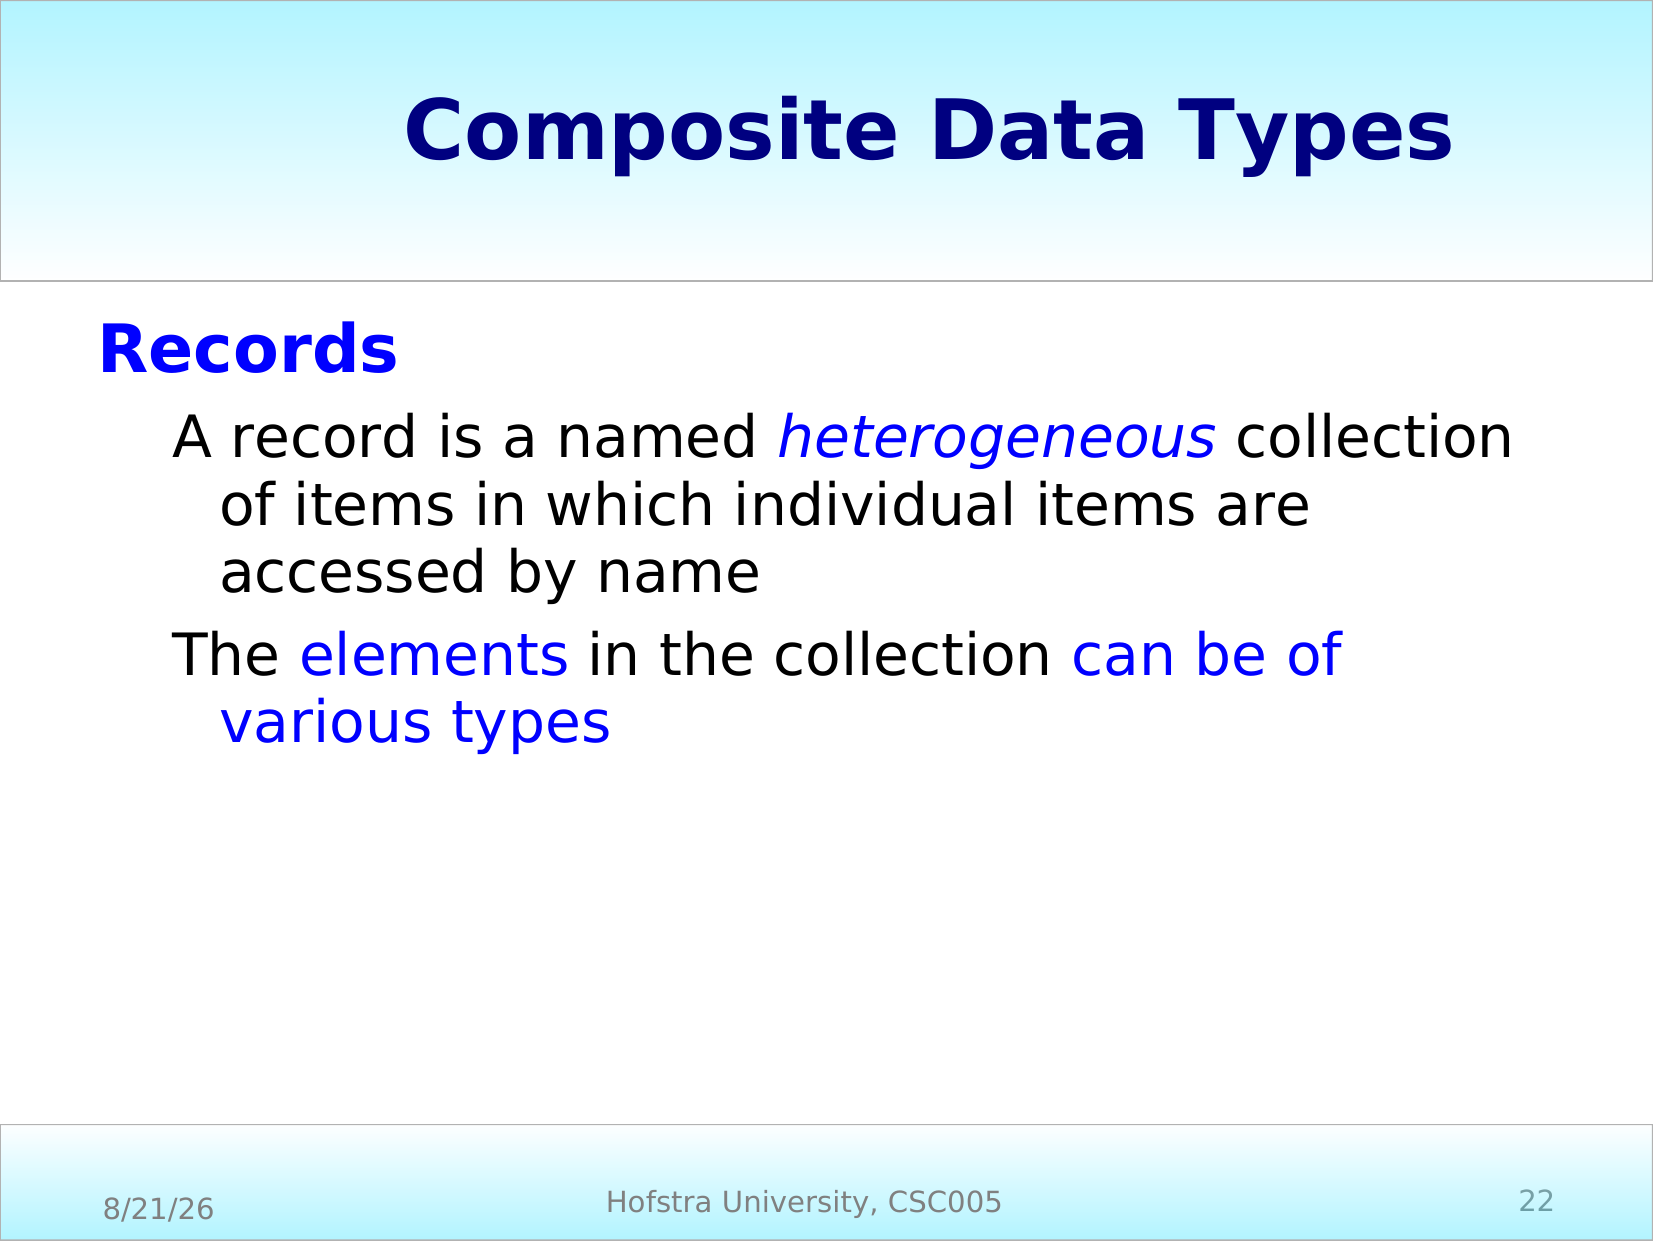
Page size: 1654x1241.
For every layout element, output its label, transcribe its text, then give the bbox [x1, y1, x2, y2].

title Composite Data Types [247, 27, 1612, 235]
list Records A record is a named heterogeneous collection of items in which individual items are accessed by name The elements in the collection can be of various types [82, 303, 1571, 1131]
